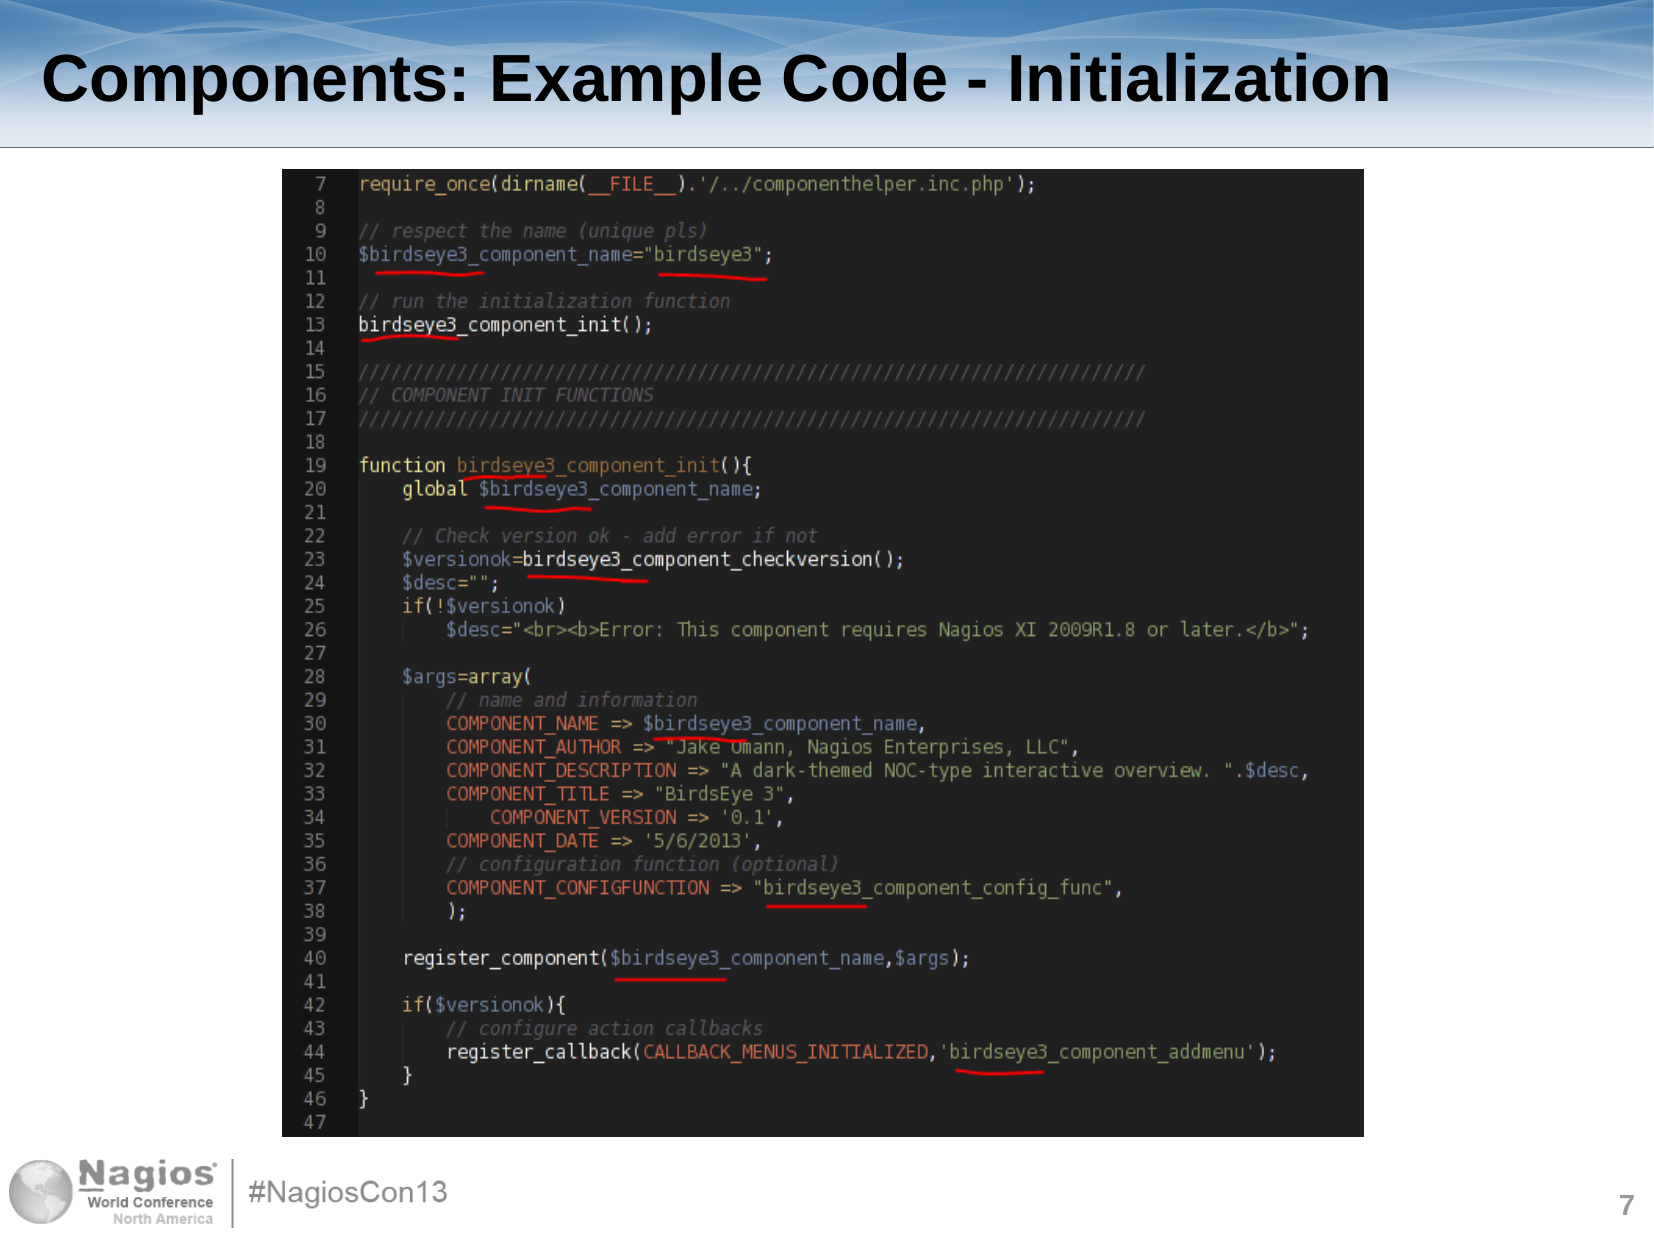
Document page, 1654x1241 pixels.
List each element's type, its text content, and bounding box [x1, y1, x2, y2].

title Components: Example Code - Initialization [41, 29, 1618, 127]
picture [282, 169, 1364, 1137]
picture [0, 0, 1654, 147]
picture [9, 1159, 453, 1228]
